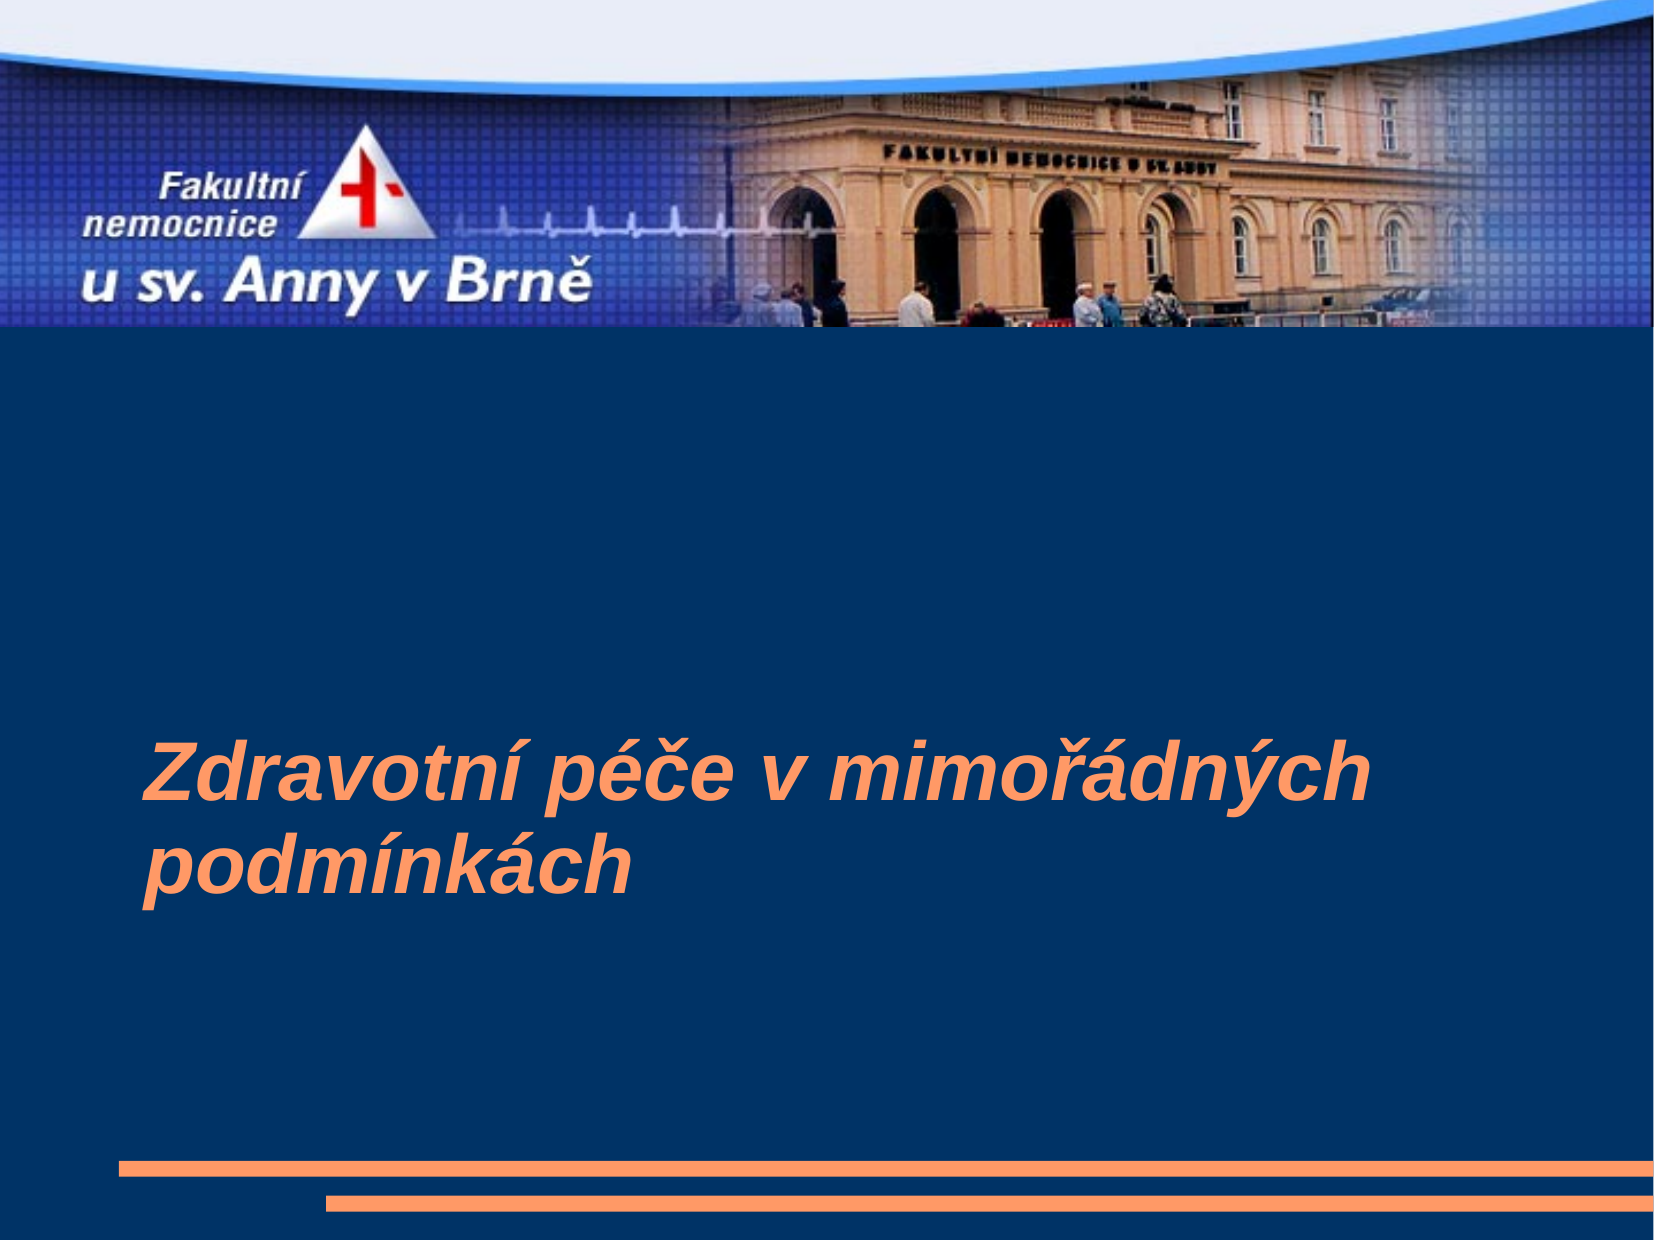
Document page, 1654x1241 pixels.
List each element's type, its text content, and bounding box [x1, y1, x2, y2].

title Zdravotní péče v mimořádných podmínkách [144, 714, 1557, 922]
picture [0, 0, 1654, 327]
